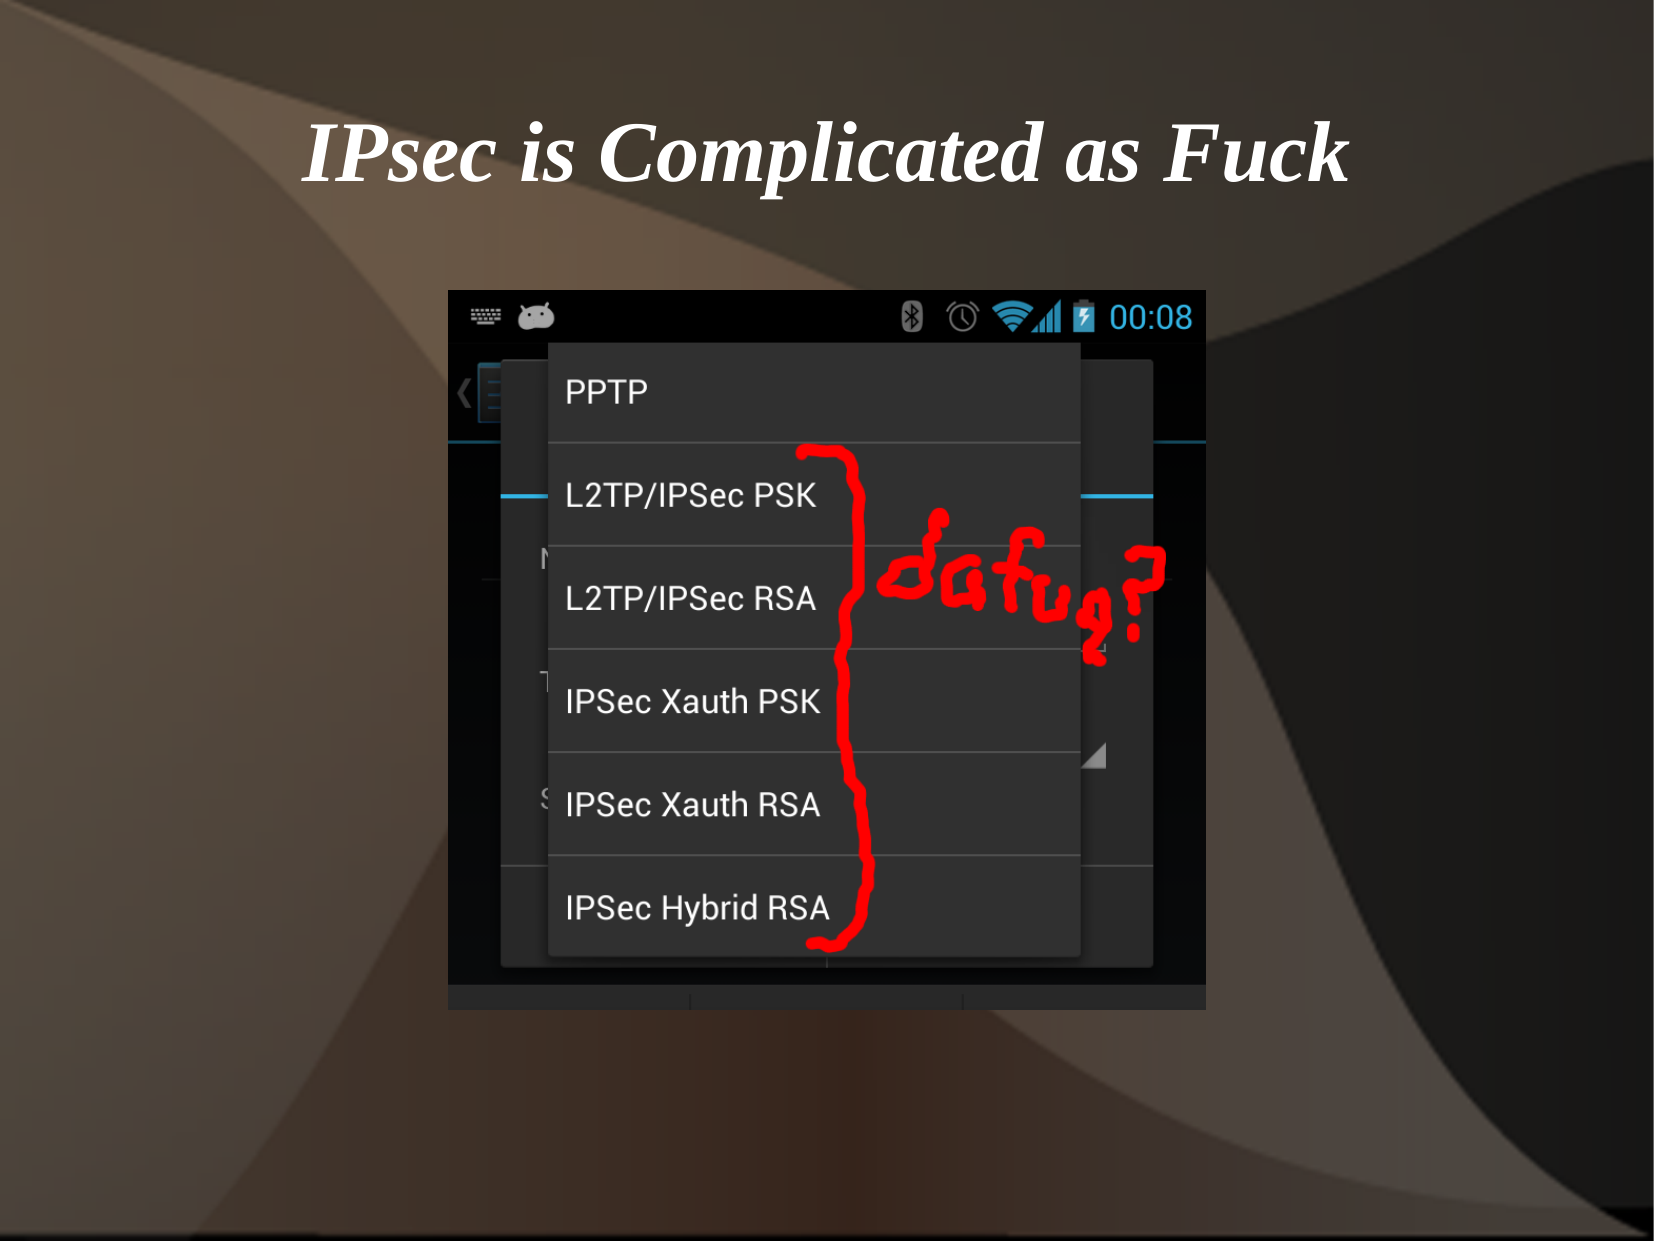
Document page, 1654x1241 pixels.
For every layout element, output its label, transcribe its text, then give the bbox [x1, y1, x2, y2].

picture [0, 0, 1654, 1241]
title IPsec is Complicated as Fuck [82, 49, 1571, 257]
